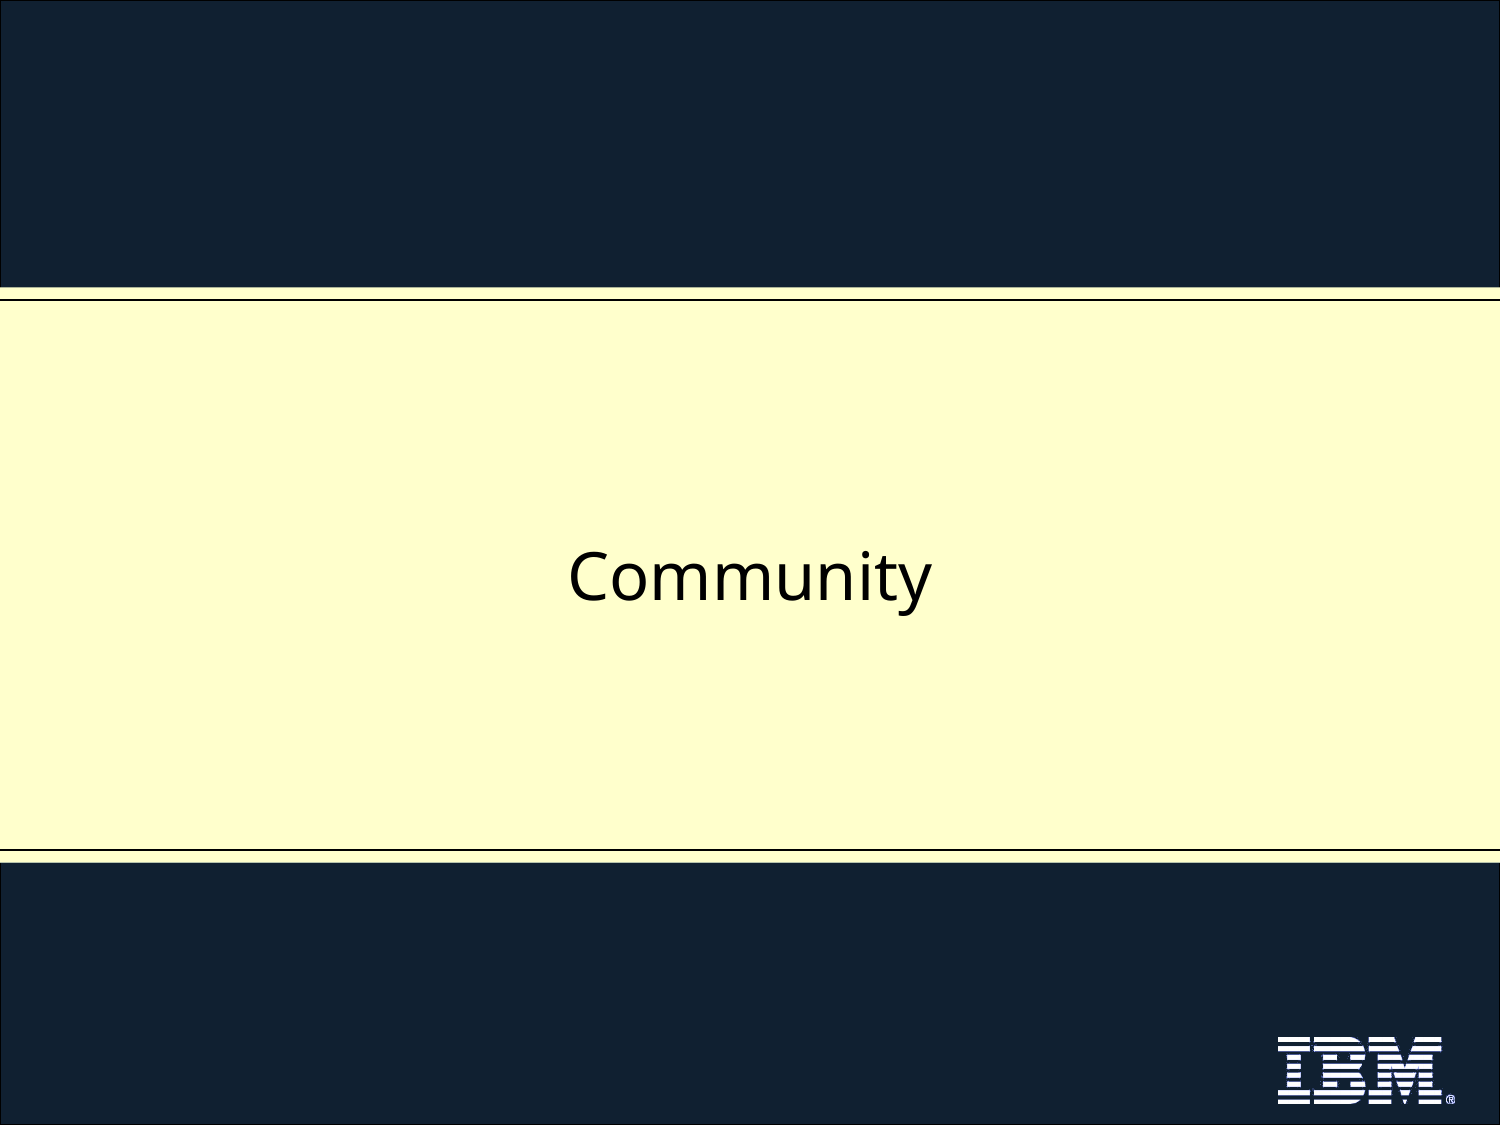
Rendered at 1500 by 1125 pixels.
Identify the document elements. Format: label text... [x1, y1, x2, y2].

picture [1278, 1037, 1484, 1104]
text_box Community [0, 851, 1500, 863]
text_box Community [0, 287, 1500, 299]
text_box Community [0, 301, 1500, 849]
